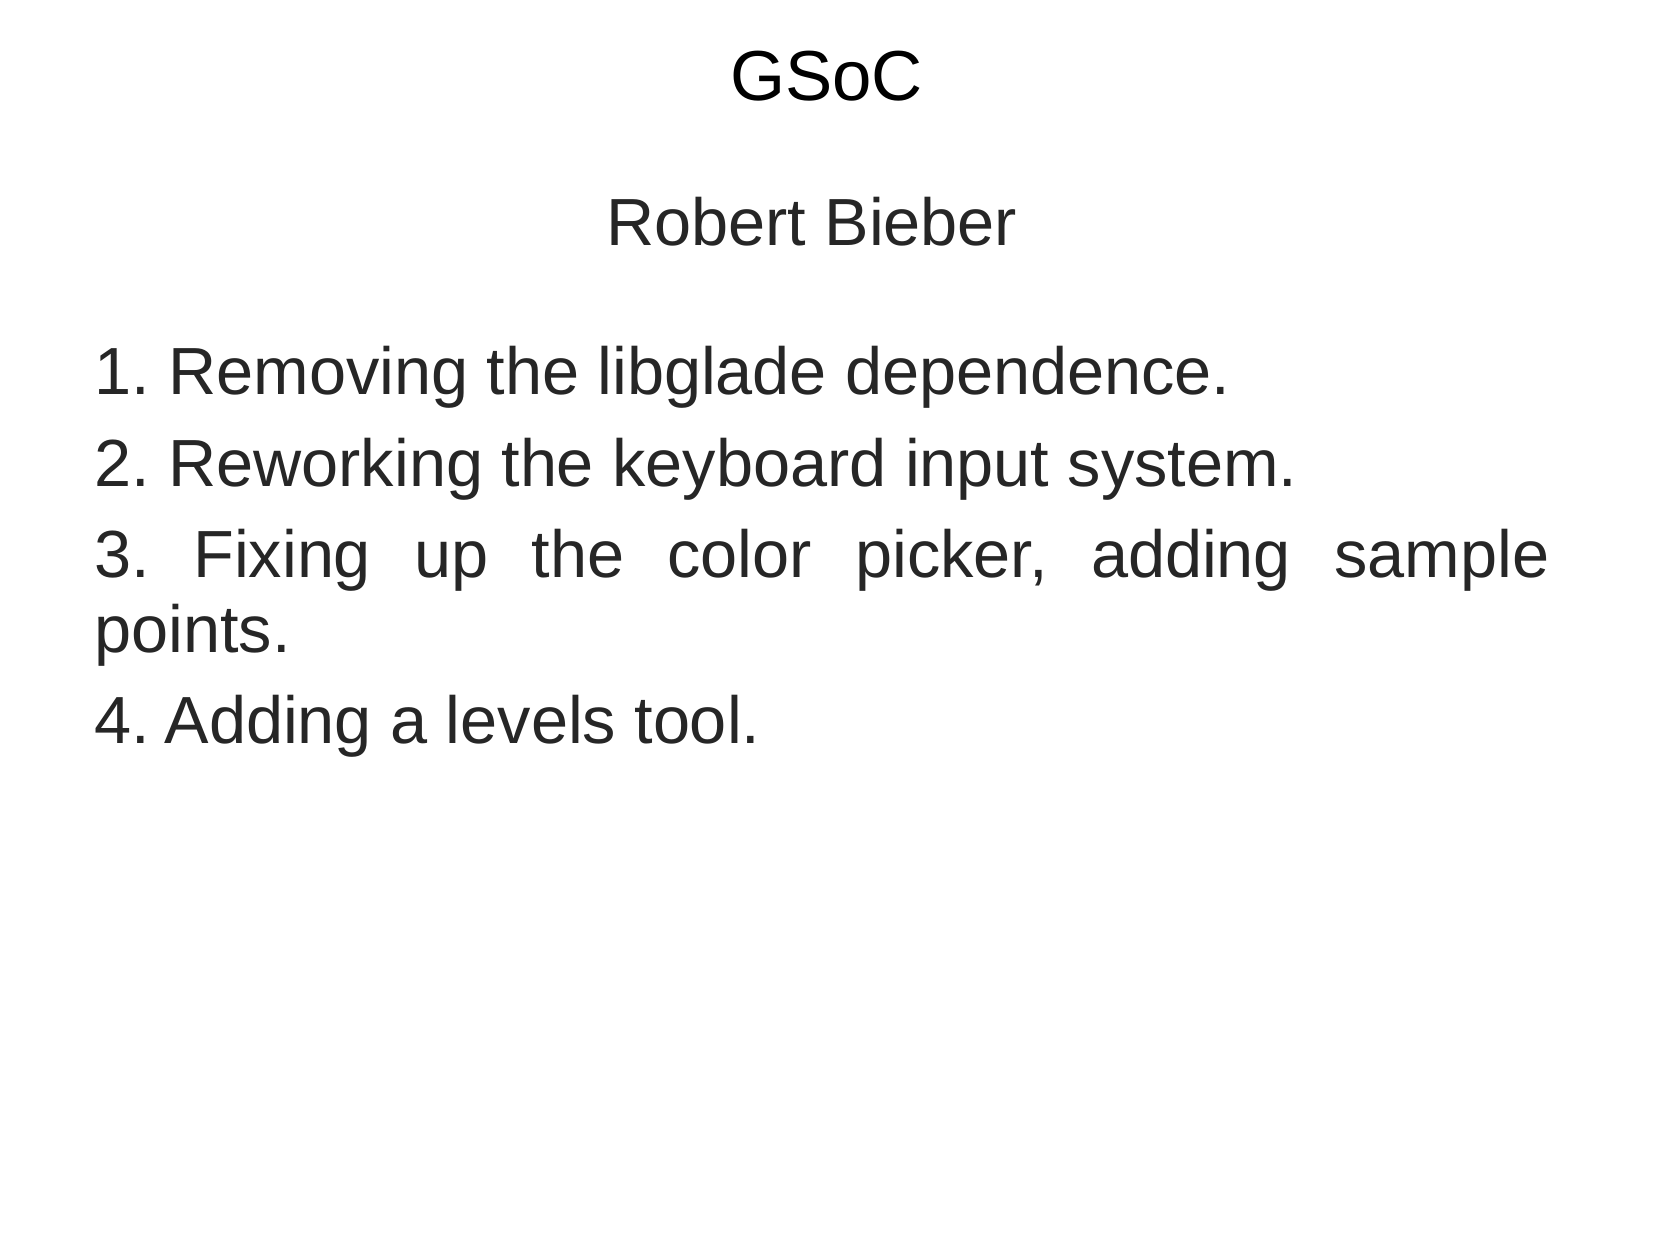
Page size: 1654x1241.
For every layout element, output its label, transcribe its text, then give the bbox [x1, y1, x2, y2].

text_box GSoC [177, 29, 1477, 124]
text_box Robert Bieber 1. Removing the libglade dependence. 2. Reworking the keyboard input system. 3. Fixing up the color picker, adding sample points. 4. Adding a levels tool. [59, 177, 1565, 855]
